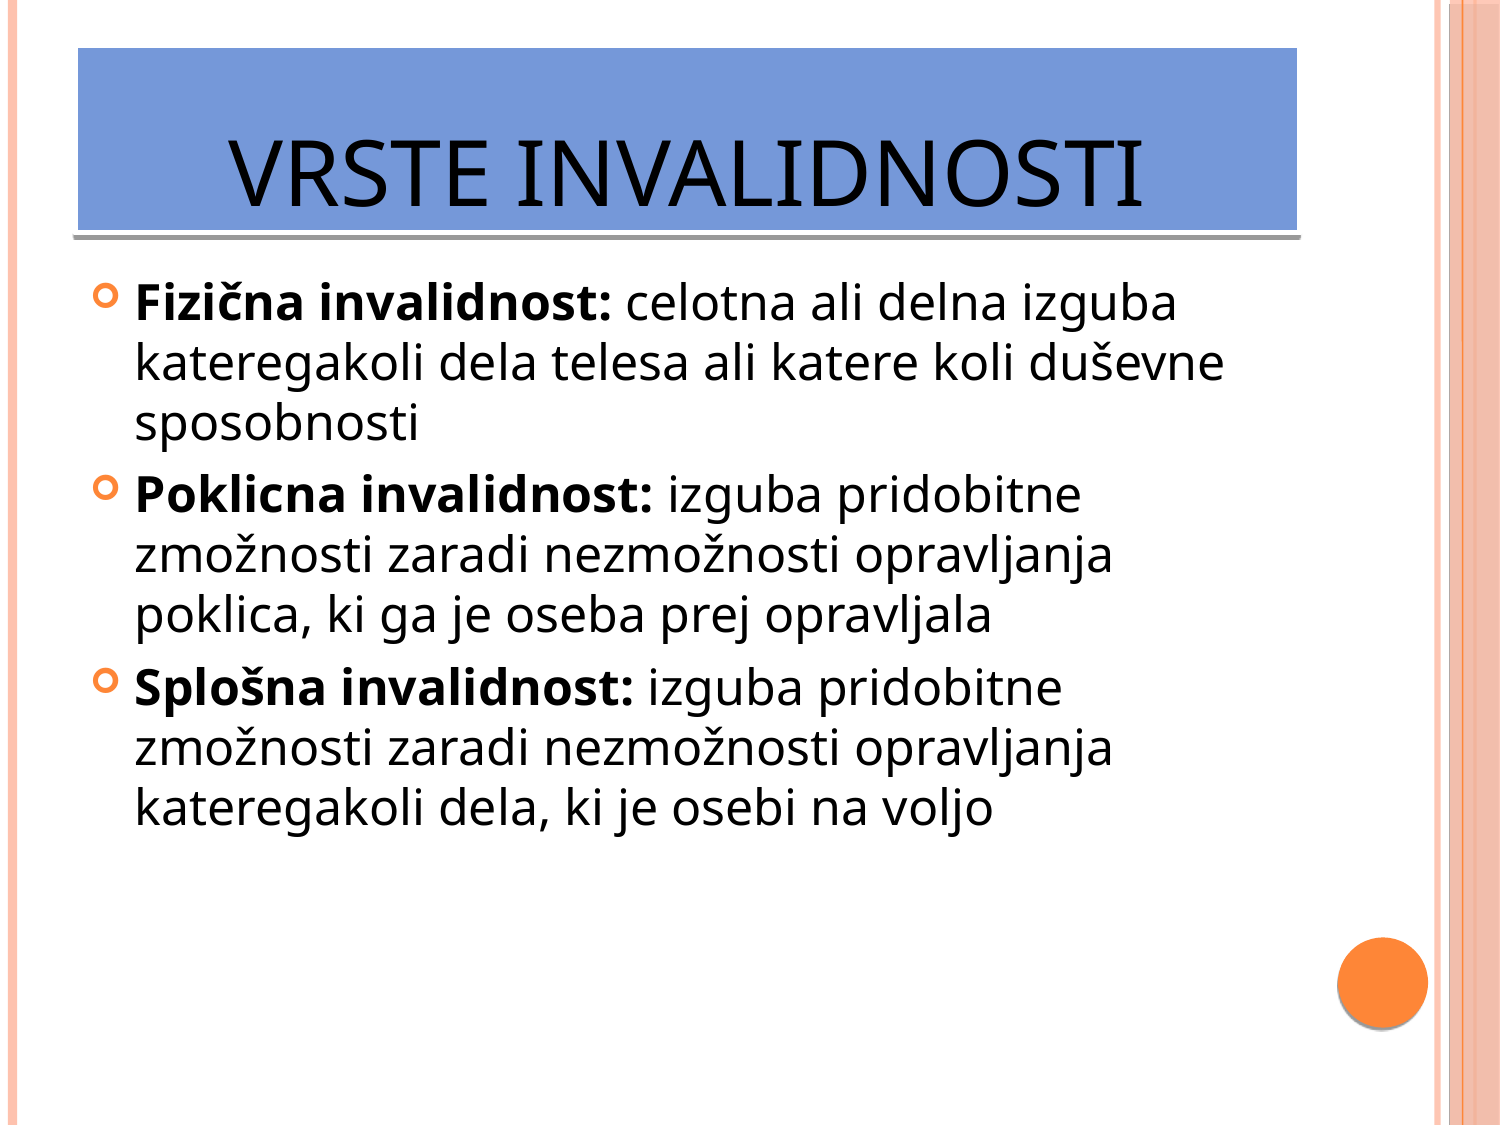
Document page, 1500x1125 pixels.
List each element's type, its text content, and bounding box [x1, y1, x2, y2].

title vrste invalidnosti [75, 45, 1300, 233]
list Fizična invalidnost: celotna ali delna izguba kateregakoli dela telesa ali katere koli duševne sposobnosti Poklicna invalidnost: izguba pridobitne zmožnosti zaradi nezmožnosti opravljanja poklica, ki ga je oseba prej opravljala Splošna invalidnost: izguba pridobitne zmožnosti zaradi nezmožnosti opravljanja kateregakoli dela, ki je osebi na voljo [75, 262, 1300, 1062]
